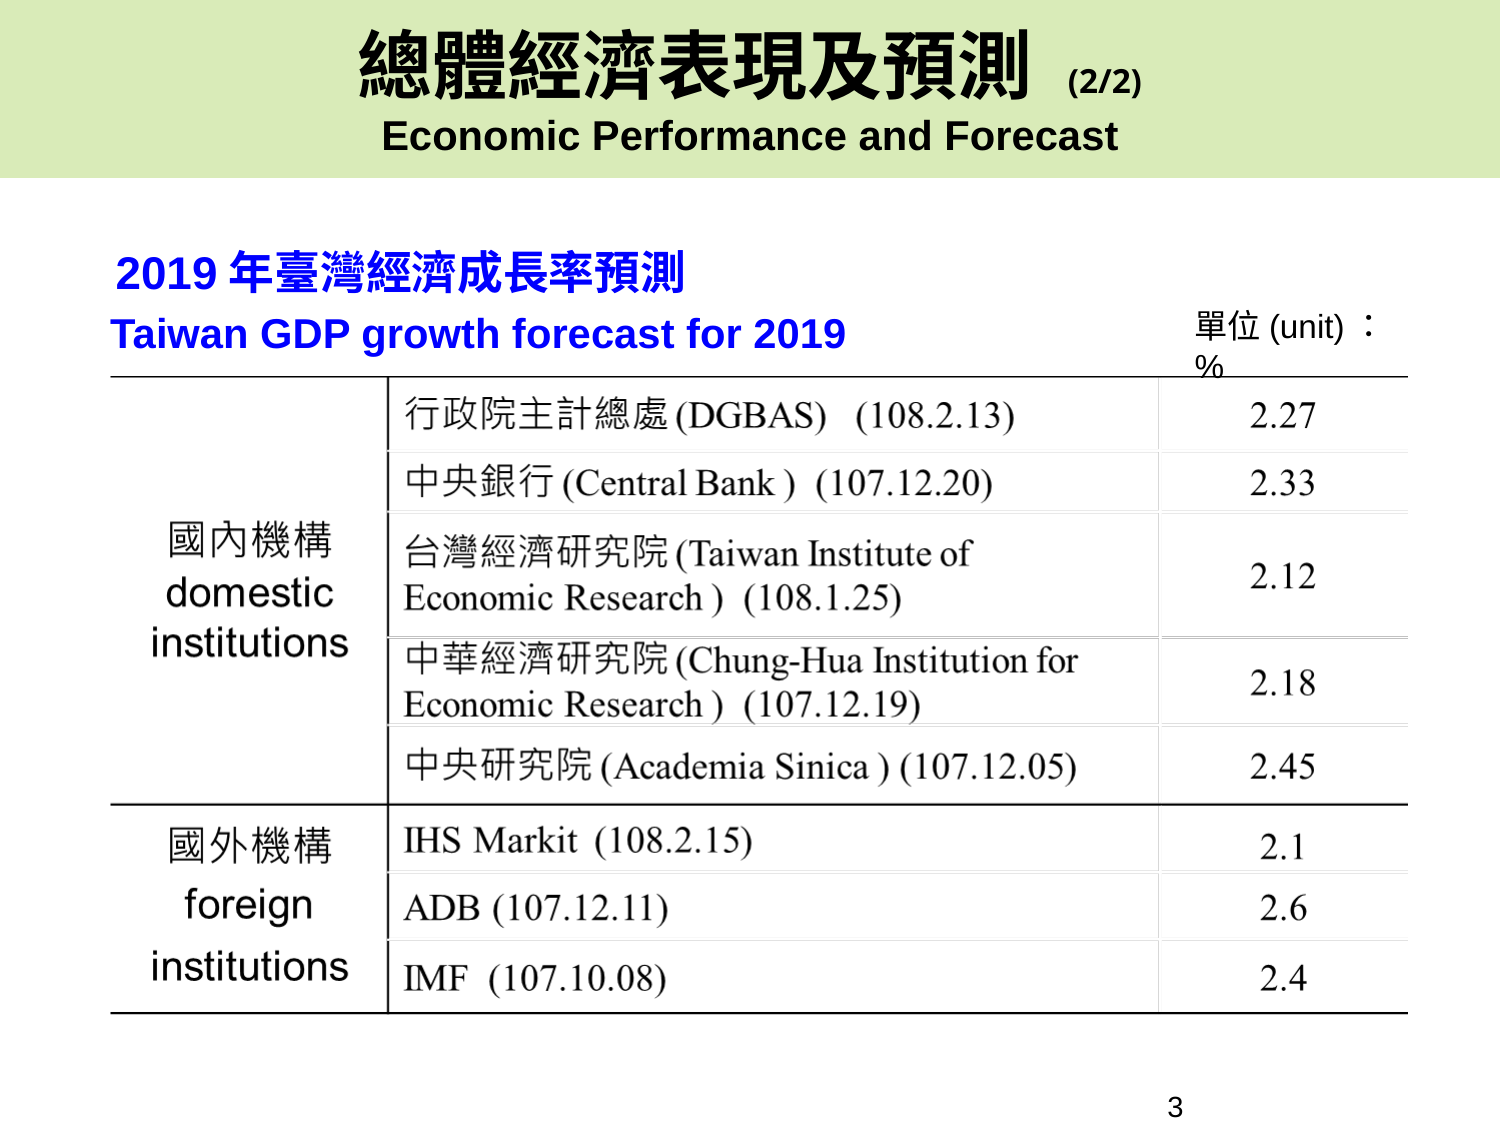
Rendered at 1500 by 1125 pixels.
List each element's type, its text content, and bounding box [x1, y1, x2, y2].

text_box Taiwan GDP growth forecast for 2019 [95, 299, 1009, 365]
text_box 總體經濟表現及預測 (2/2) Economic Performance and Forecast [0, 0, 1500, 178]
text_box 單位(unit)：% [1180, 298, 1437, 393]
picture [110, 377, 1408, 1024]
text_box 2019年臺灣經濟成長率預測 [101, 237, 767, 299]
